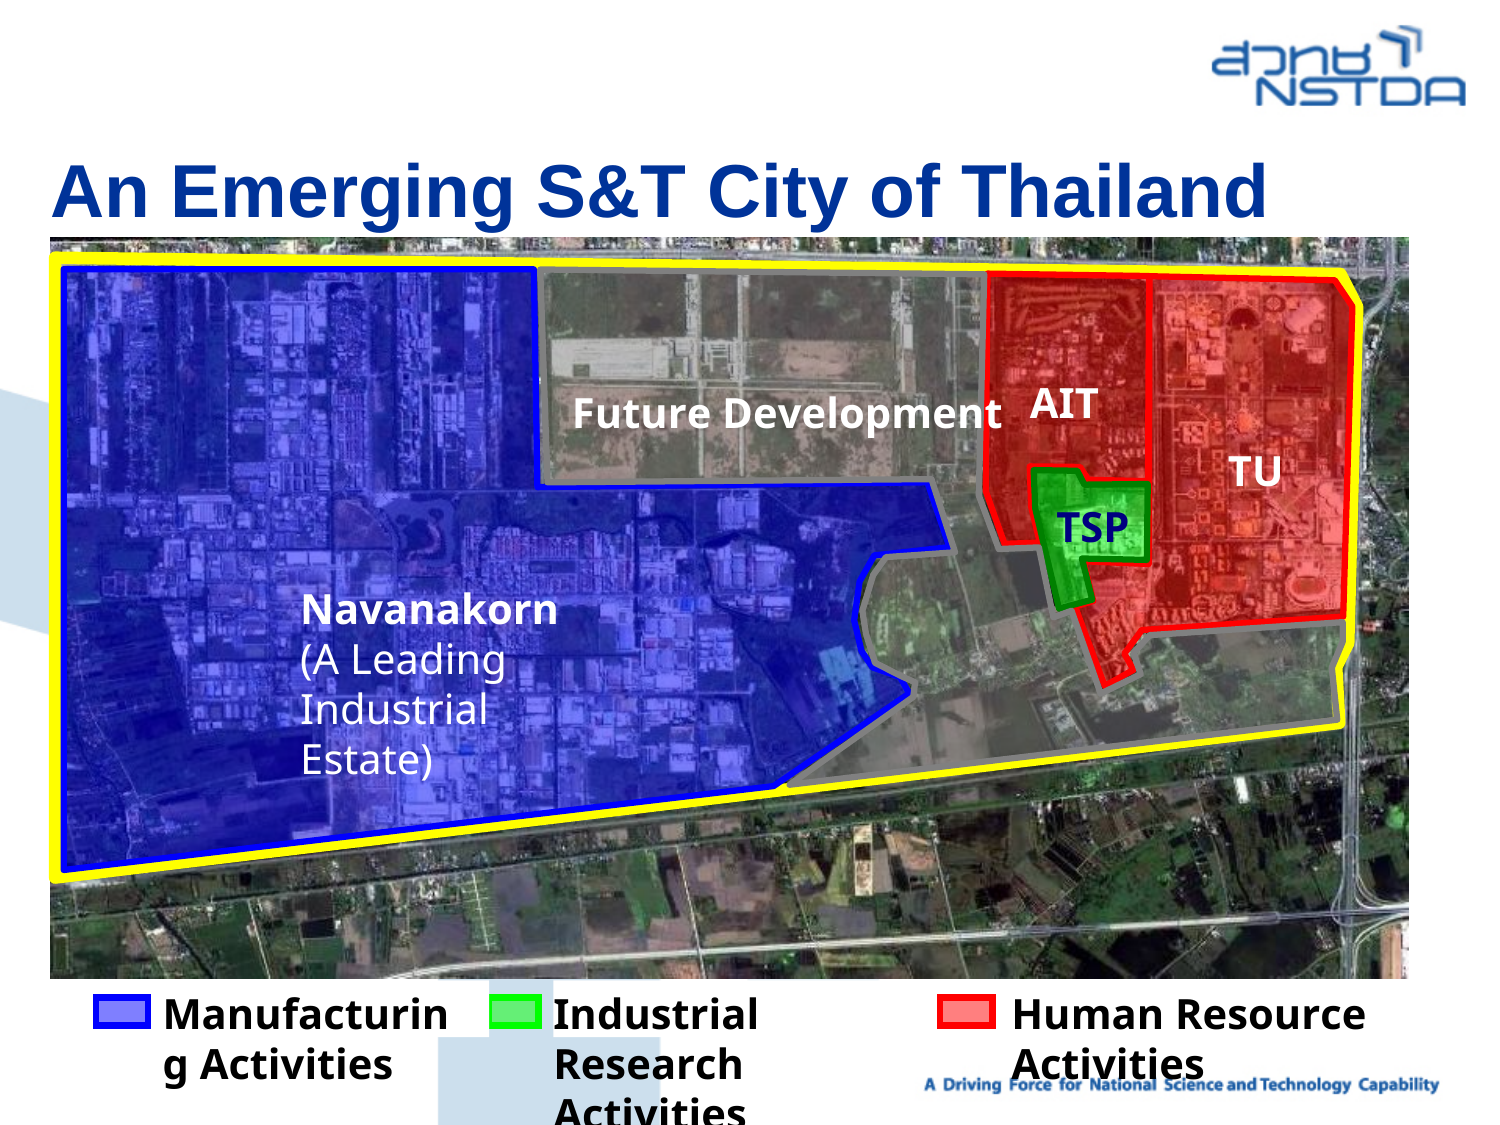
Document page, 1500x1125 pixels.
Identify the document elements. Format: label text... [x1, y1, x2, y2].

picture [0, 0, 1500, 1125]
picture [564, 1104, 571, 1117]
text_box TSP [1033, 493, 1153, 542]
picture [709, 1110, 718, 1115]
text_box [939, 997, 993, 1026]
text_box Future Development [557, 378, 1048, 432]
text_box [490, 997, 539, 1026]
text_box Human Resource Activities [1011, 980, 1437, 1038]
text_box TU [1207, 436, 1304, 485]
text_box Industrial Research Activities [553, 980, 948, 1038]
text_box [63, 269, 1343, 871]
text_box Navanakorn (A Leading Industrial Estate)‏ [285, 574, 590, 628]
text_box Manufacturing Activities [162, 980, 490, 1038]
text_box TSP [1113, 517, 1121, 526]
text_box [985, 273, 1353, 686]
text_box An Emerging S&T City of Thailand [49, 137, 1400, 233]
text_box AIT [996, 368, 1133, 415]
text_box [95, 997, 149, 1026]
